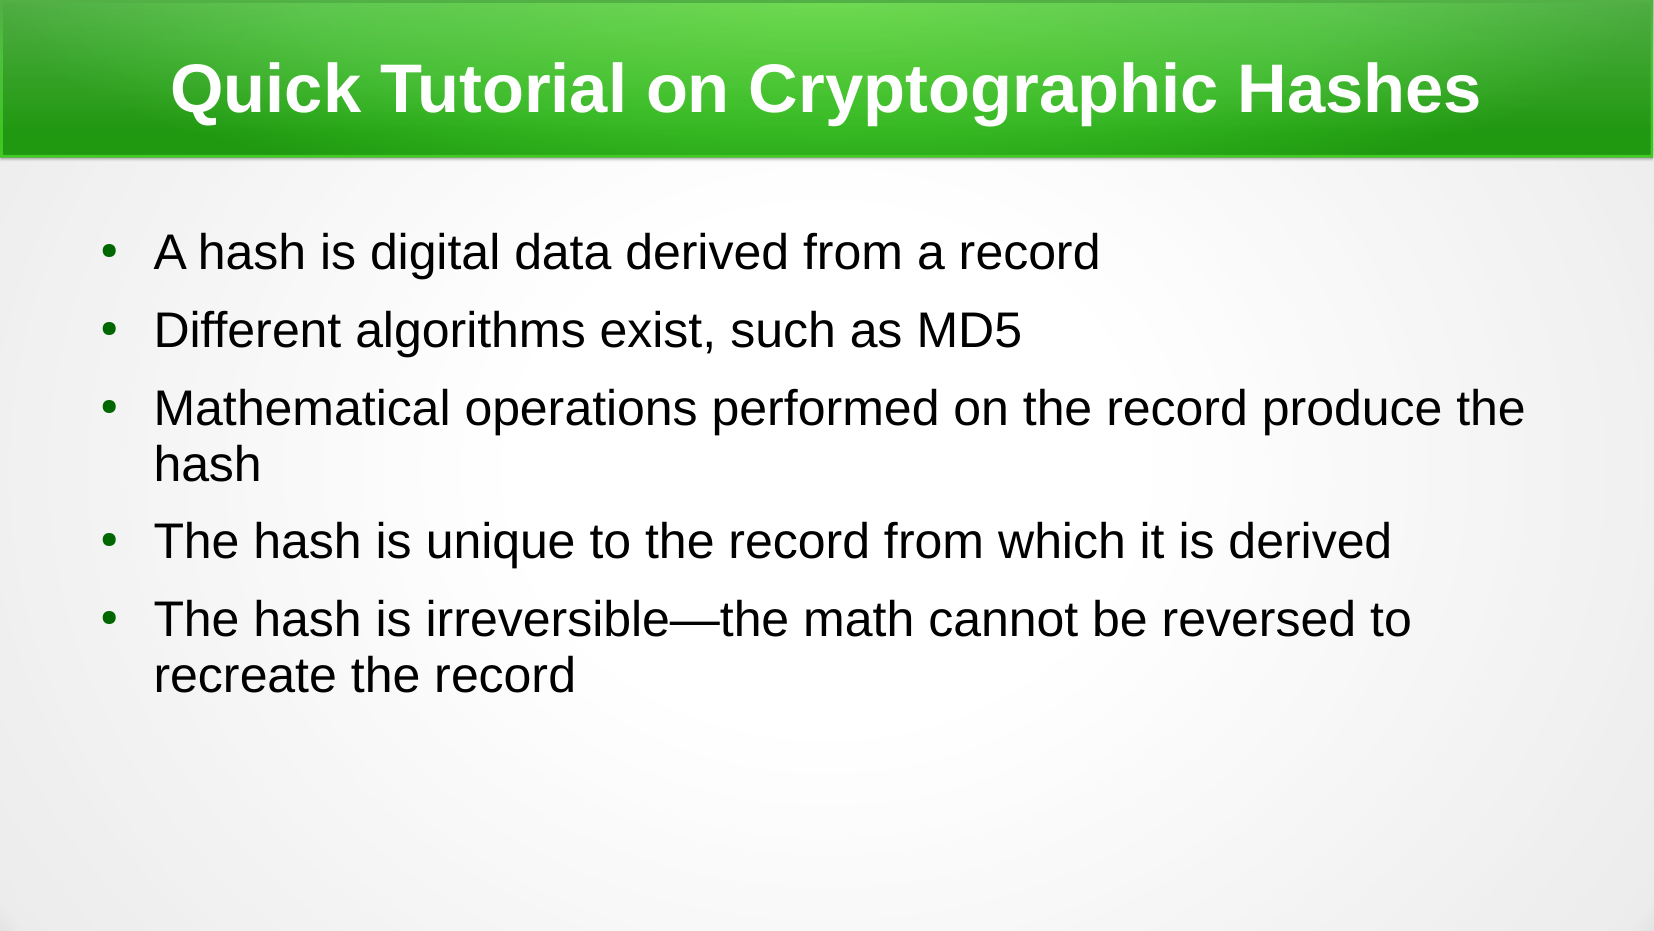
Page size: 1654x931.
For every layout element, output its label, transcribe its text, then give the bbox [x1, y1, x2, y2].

title Quick Tutorial on Cryptographic Hashes [82, 35, 1571, 142]
list A hash is digital data derived from a record Different algorithms exist, such as MD5 Mathematical operations performed on the record produce the hash The hash is unique to the record from which it is derived The hash is irreversible—the math cannot be reversed to recreate the record [82, 224, 1571, 764]
